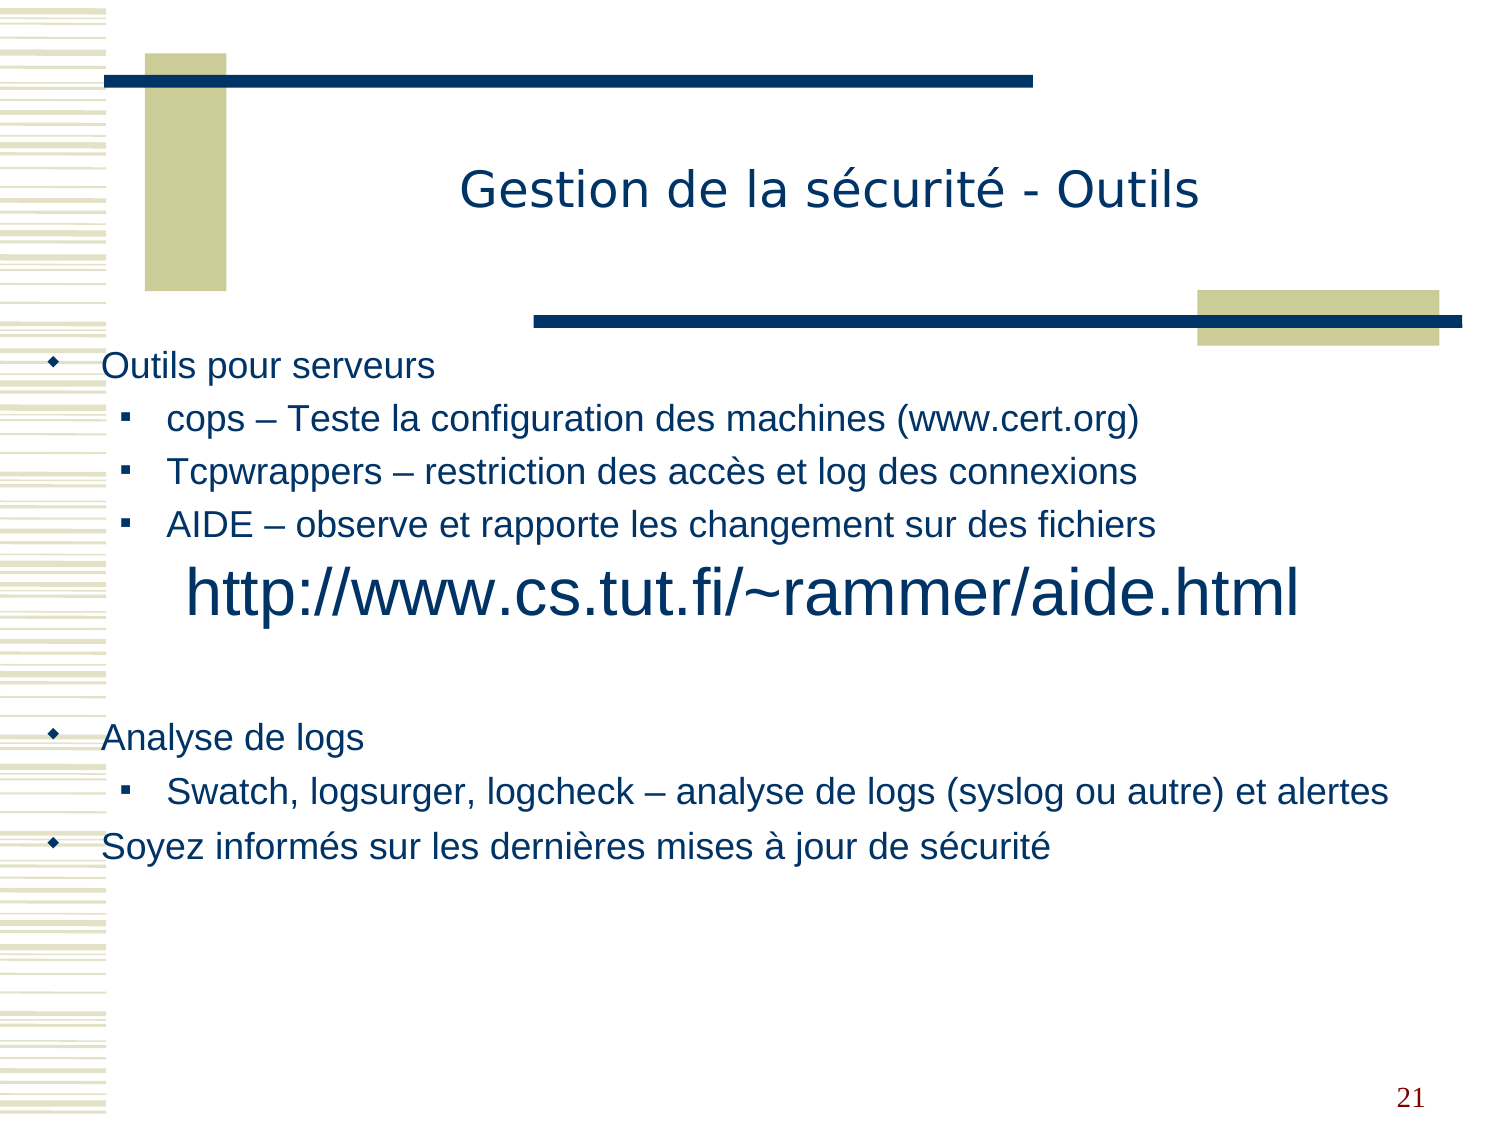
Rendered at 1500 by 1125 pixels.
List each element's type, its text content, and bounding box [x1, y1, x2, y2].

title Gestion de la sécurité - Outils [225, 99, 1437, 289]
list Outils pour serveurs cops – Teste la configuration des machines (www.cert.org) Tcpwrappers – restriction des accès et log des connexions AIDE – observe et rapporte les changement sur des fichiers http://www.cs.tut.fi/~rammer/aide.html Analyse de logs Swatch, logsurger, logcheck – analyse de logs (syslog ou autre) et alertes Soyez informés sur les dernières mises à jour de sécurité [30, 337, 1450, 1026]
